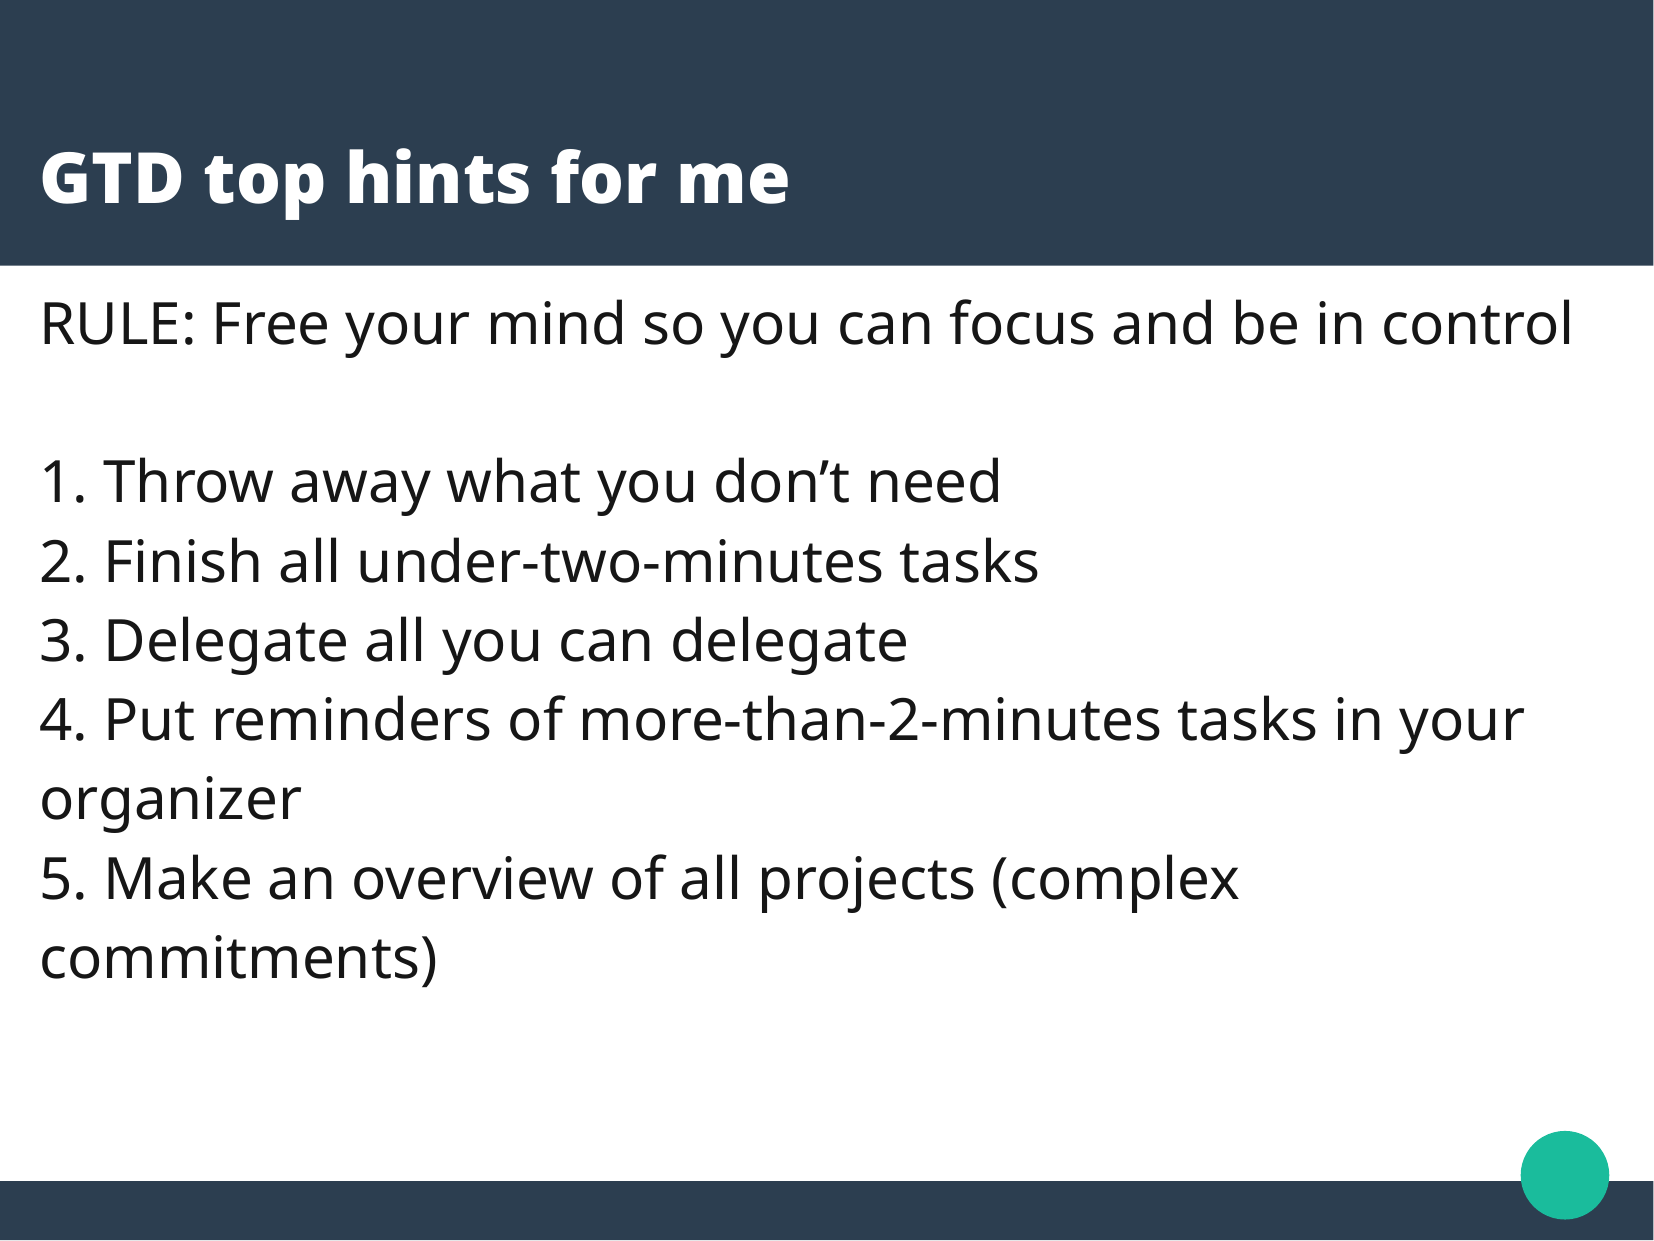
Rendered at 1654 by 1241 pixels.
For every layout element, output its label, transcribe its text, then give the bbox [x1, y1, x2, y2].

title GTD top hints for me [39, 97, 1576, 256]
text_box RULE: Free your mind so you can focus and be in control 1. Throw away what you don’t need 2. Finish all under-two-minutes tasks 3. Delegate all you can delegate 4. Put reminders of more-than-2-minutes tasks in your organizer 5. Make an overview of all projects (complex commitments) [24, 274, 1649, 1226]
